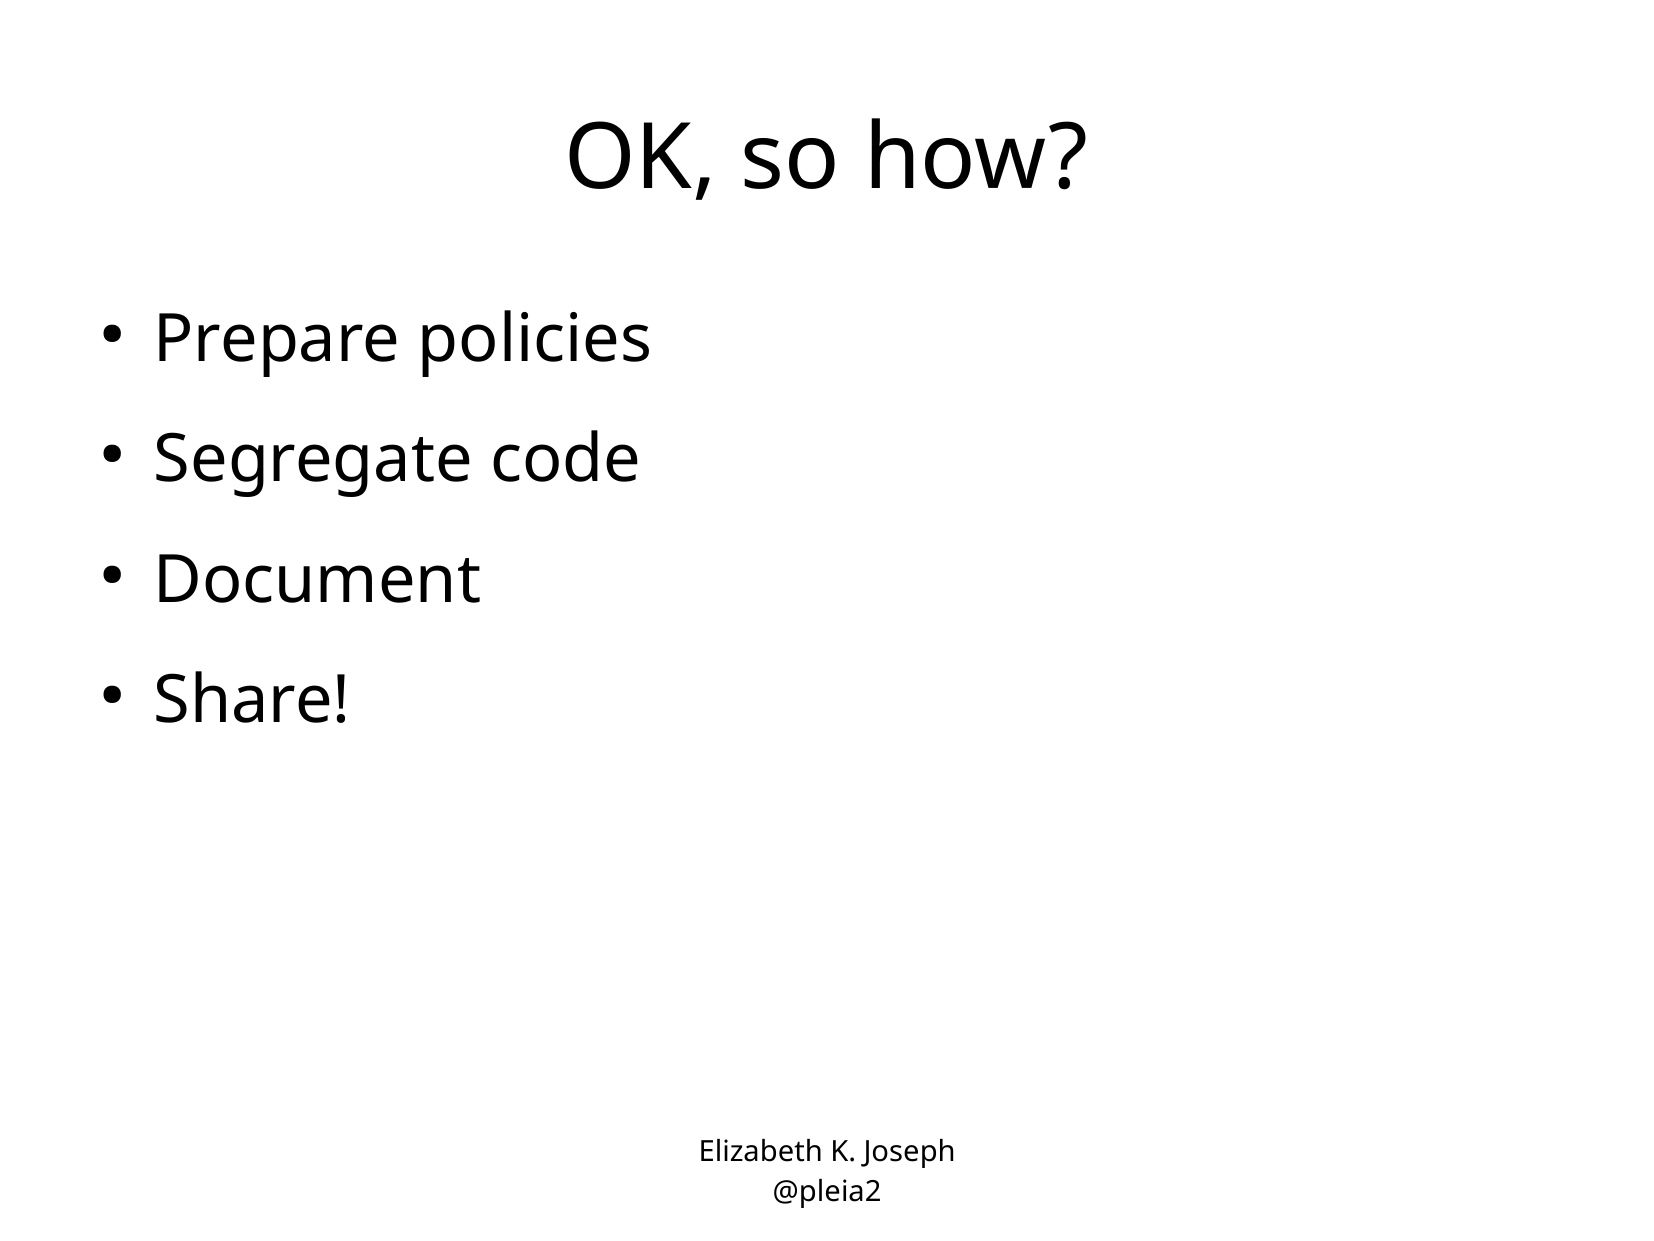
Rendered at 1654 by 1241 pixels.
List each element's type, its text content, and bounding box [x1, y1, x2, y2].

list Prepare policies Segregate code Document Share! [82, 290, 1571, 1010]
title OK, so how? [82, 49, 1571, 257]
